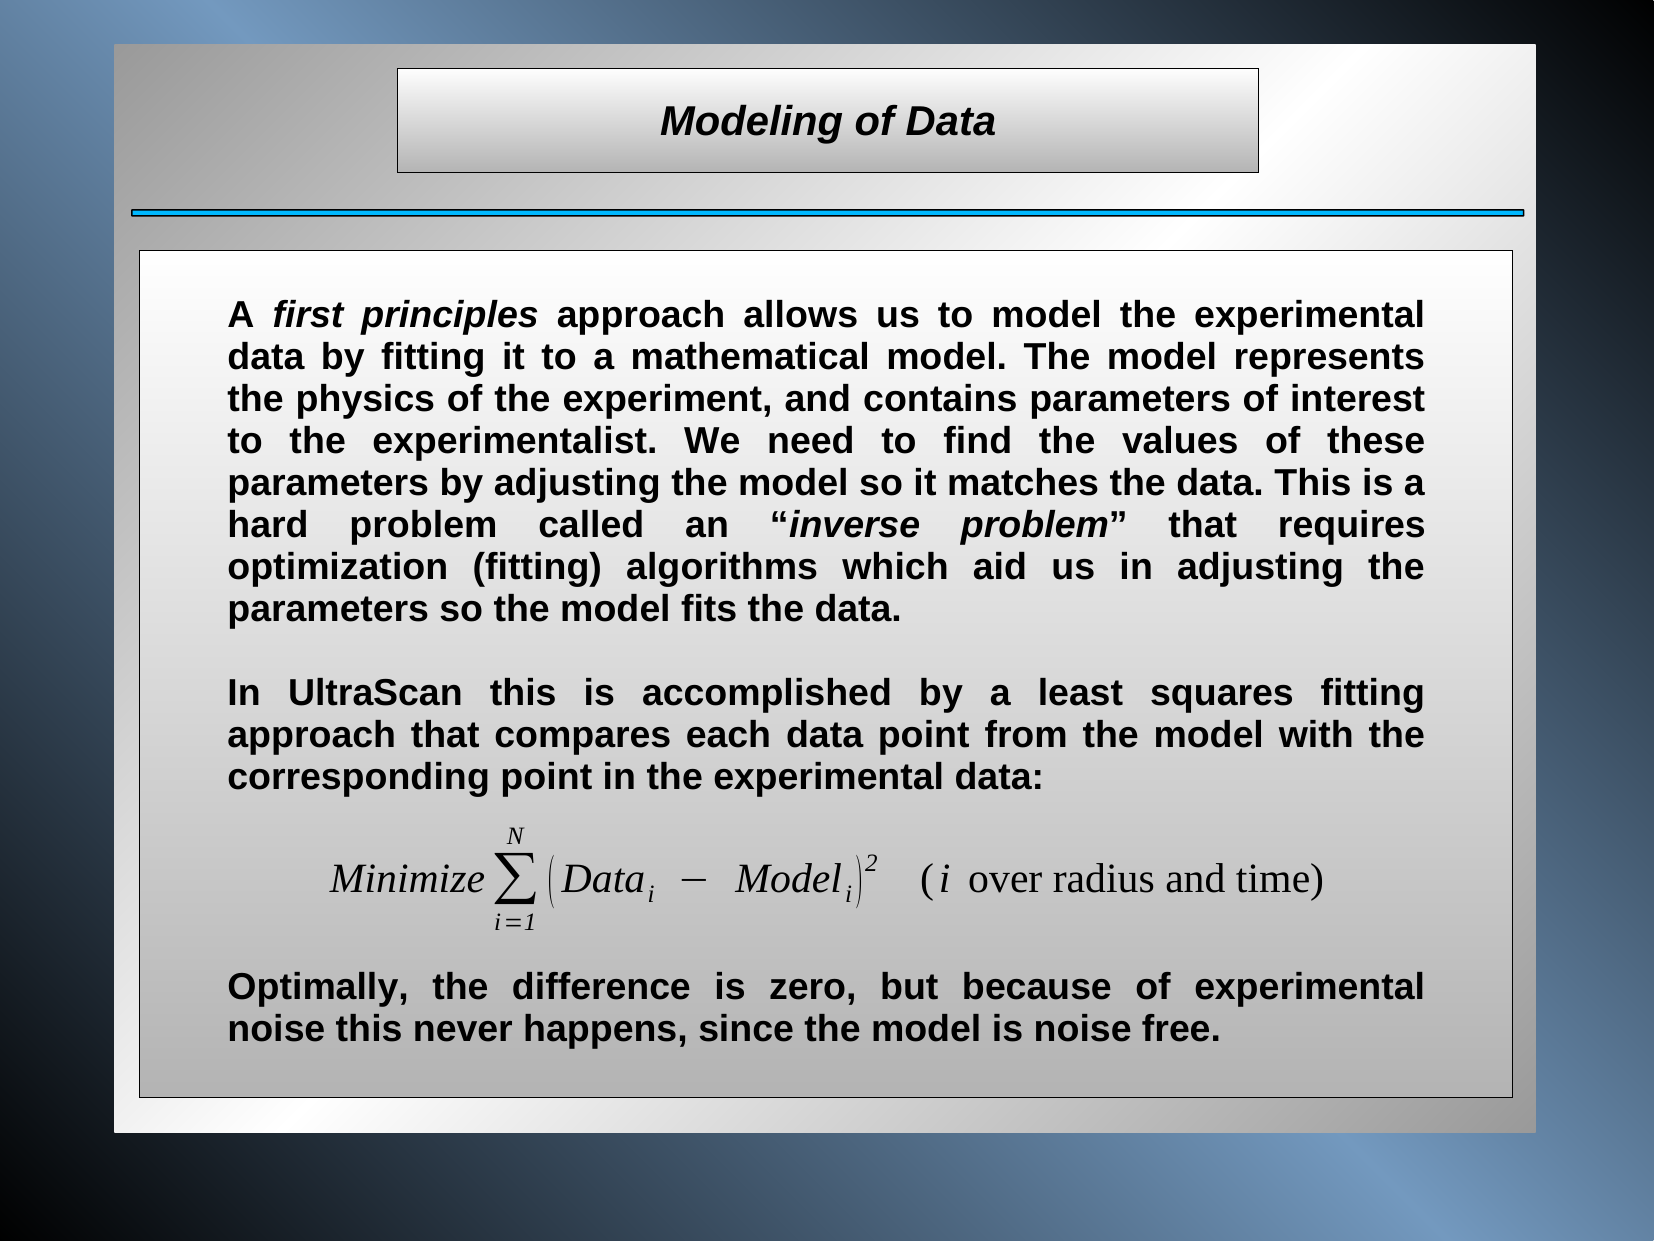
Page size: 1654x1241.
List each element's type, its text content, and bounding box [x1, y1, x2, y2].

text_box A first principles approach allows us to model the experimental data by fitting it to a mathematical model. The model represents the physics of the experiment, and contains parameters of interest to the experimentalist. We need to find the values of these parameters by adjusting the model so it matches the data. This is a hard problem called an “inverse problem” that requires optimization (fitting) algorithms which aid us in adjusting the parameters so the model fits the data. In UltraScan this is accomplished by a least squares fitting approach that compares each data point from the model with the corresponding point in the experimental data: Optimally, the difference is zero, but because of experimental noise this never happens, since the model is noise free. [227, 293, 1427, 1050]
text_box Modeling of Data [397, 68, 1259, 173]
text_box [131, 209, 1524, 216]
chart [322, 822, 1332, 936]
text_box [139, 250, 1513, 1098]
